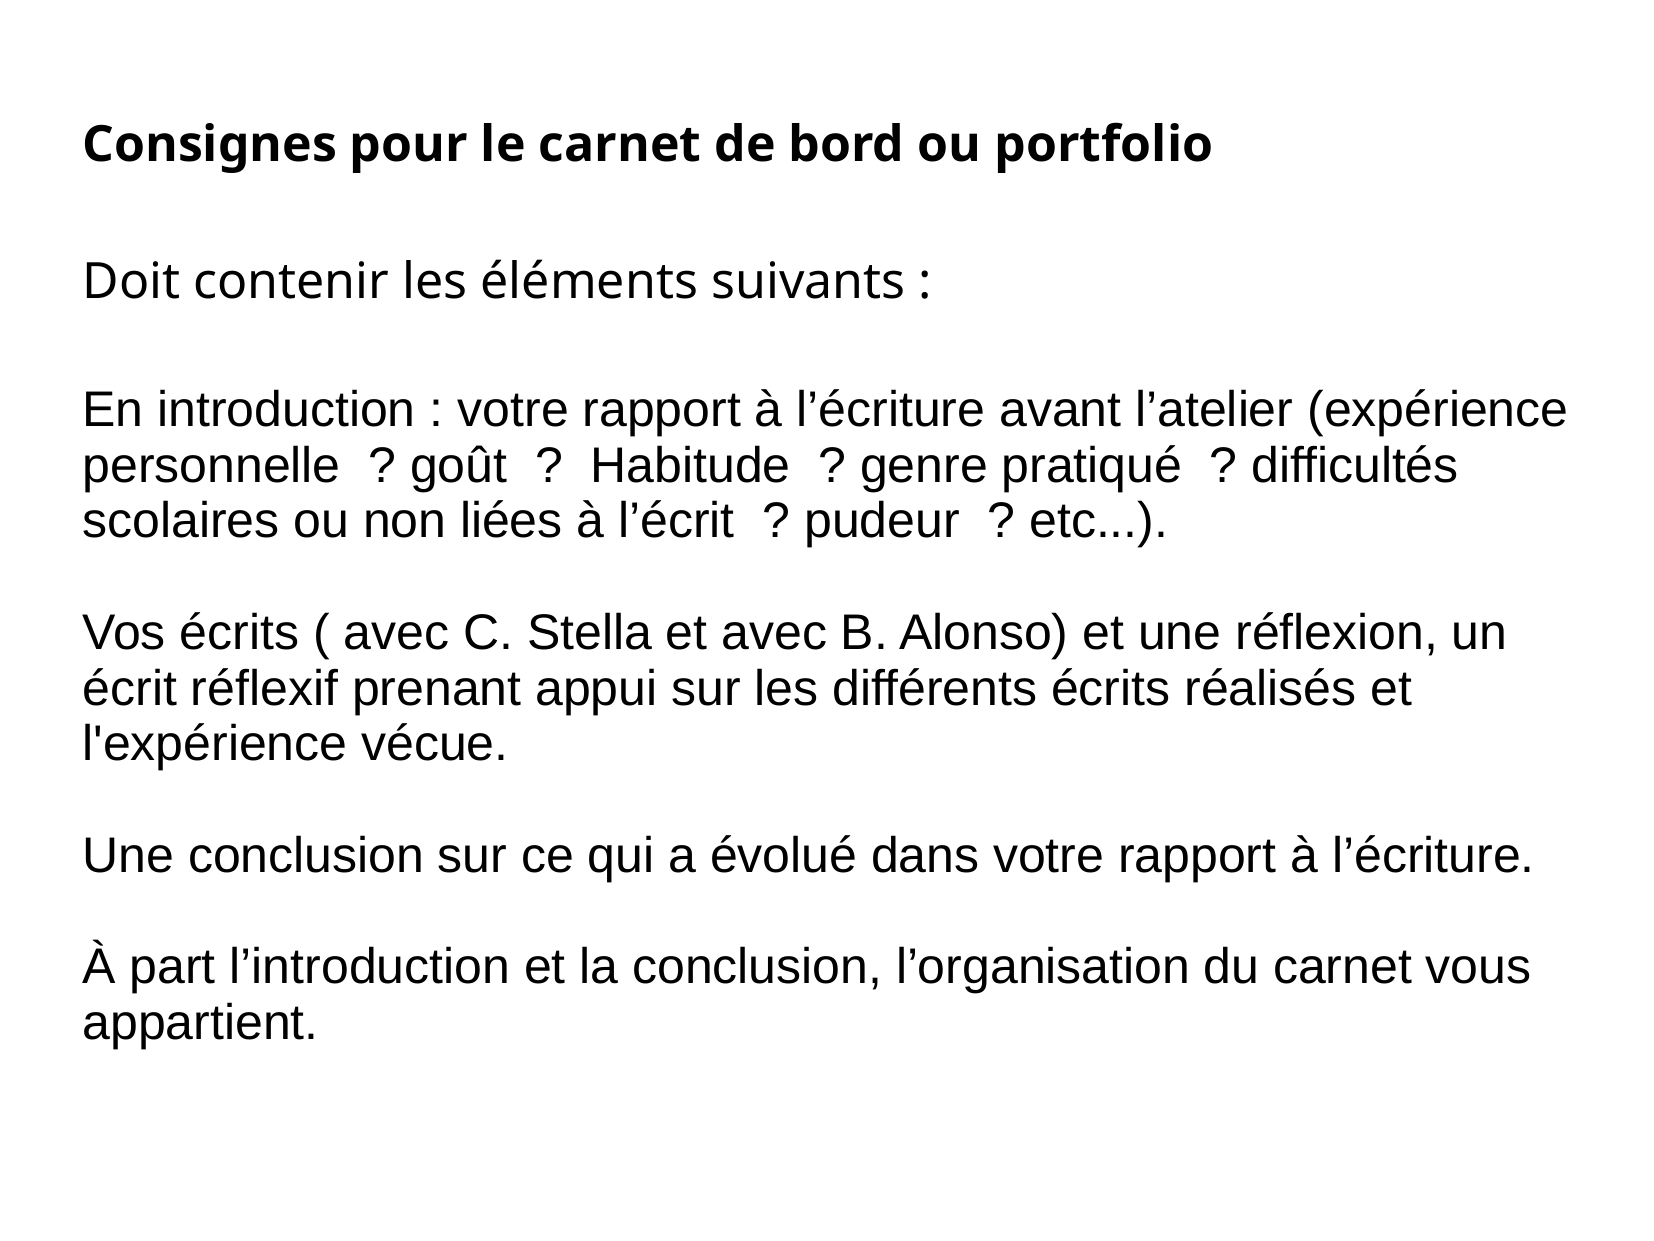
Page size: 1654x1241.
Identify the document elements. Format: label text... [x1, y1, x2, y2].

subtitle Consignes pour le carnet de bord ou portfolio Doit contenir les éléments suivants : En introduction : votre rapport à l’écriture avant l’atelier (expérience personnelle ? goût ? Habitude ? genre pratiqué ? difficultés scolaires ou non liées à l’écrit ? pudeur ? etc...). Vos écrits ( avec C. Stella et avec B. Alonso) et une réflexion, un écrit réflexif prenant appui sur les différents écrits réalisés et l'expérience vécue. Une conclusion sur ce qui a évolué dans votre rapport à l’écriture. À part l’introduction et la conclusion, l’organisation du carnet vous appartient. [82, 49, 1571, 1109]
